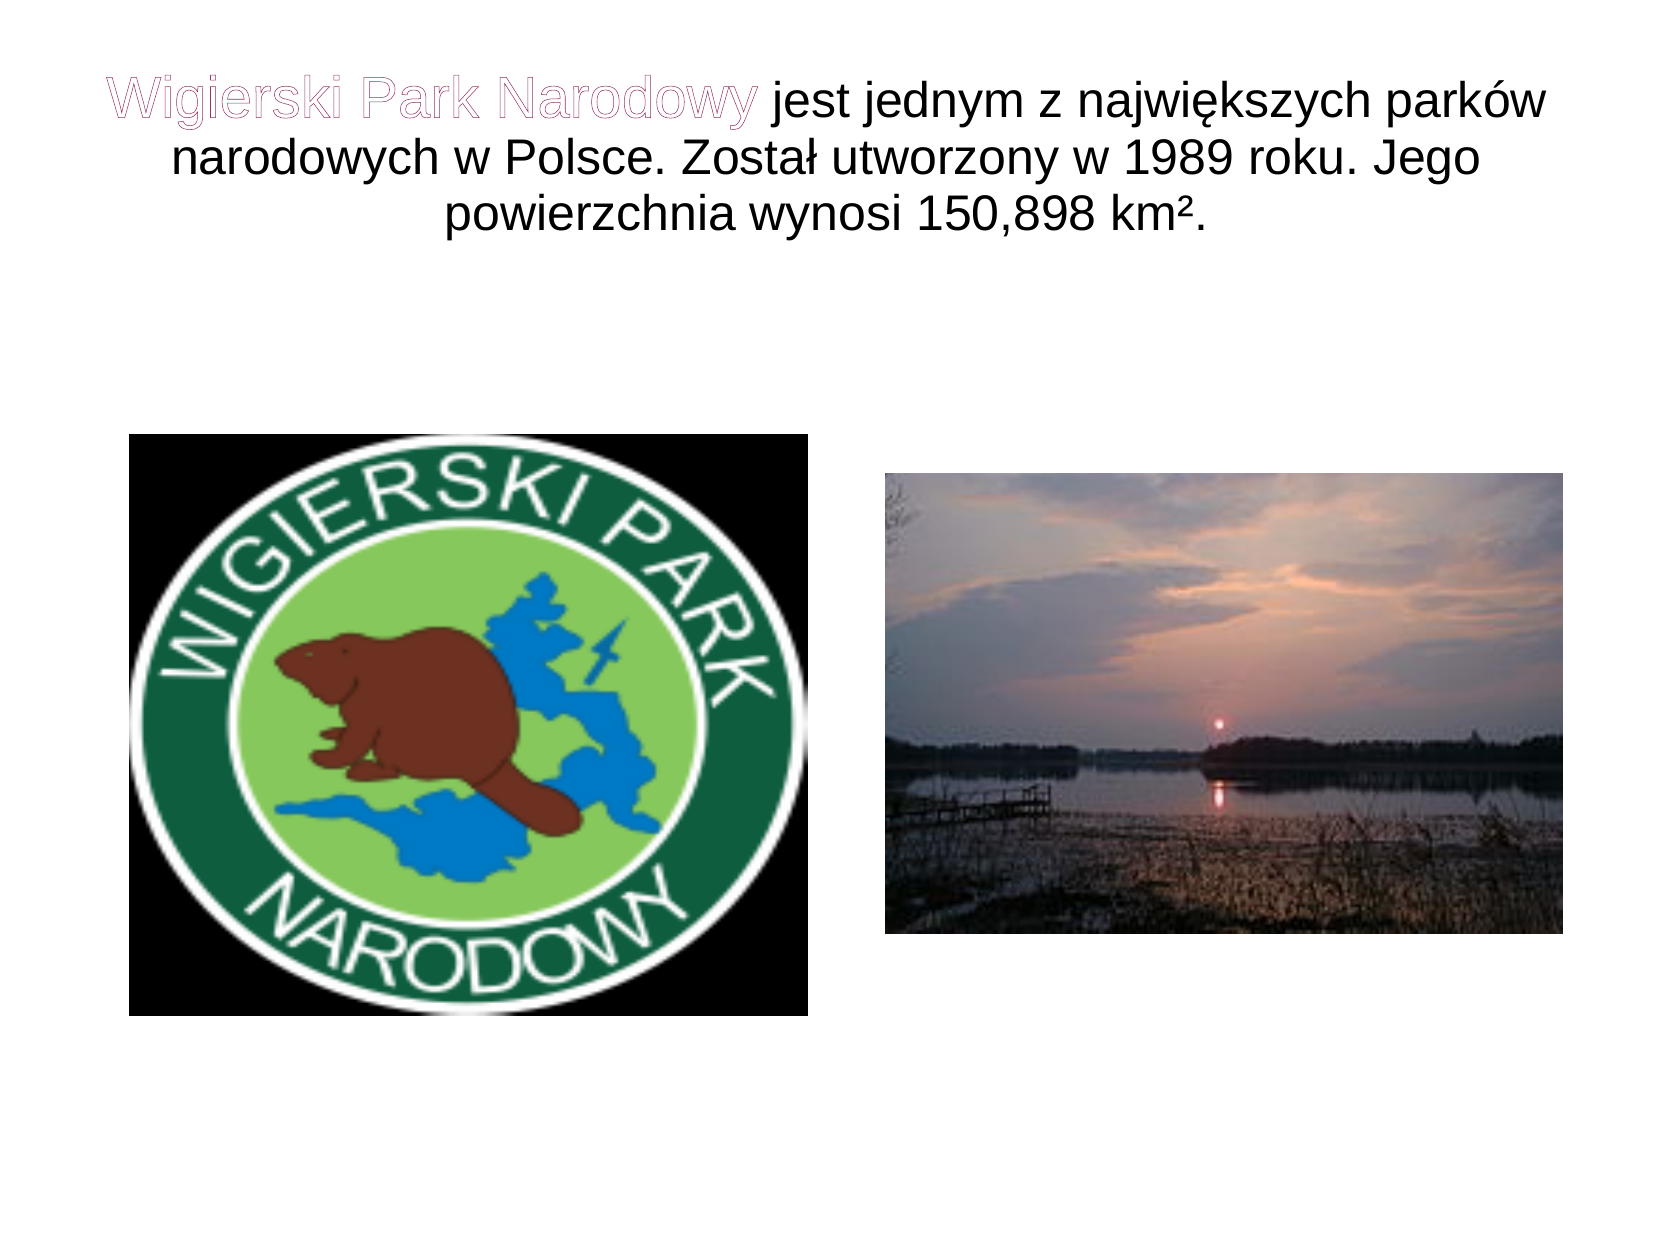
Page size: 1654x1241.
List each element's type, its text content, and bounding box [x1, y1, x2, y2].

picture [885, 473, 1563, 934]
title Wigierski Park Narodowy jest jednym z największych parków narodowych w Polsce. Został utworzony w 1989 roku. Jego powierzchnia wynosi 150,898 km². [82, 49, 1571, 257]
picture [129, 434, 808, 1016]
